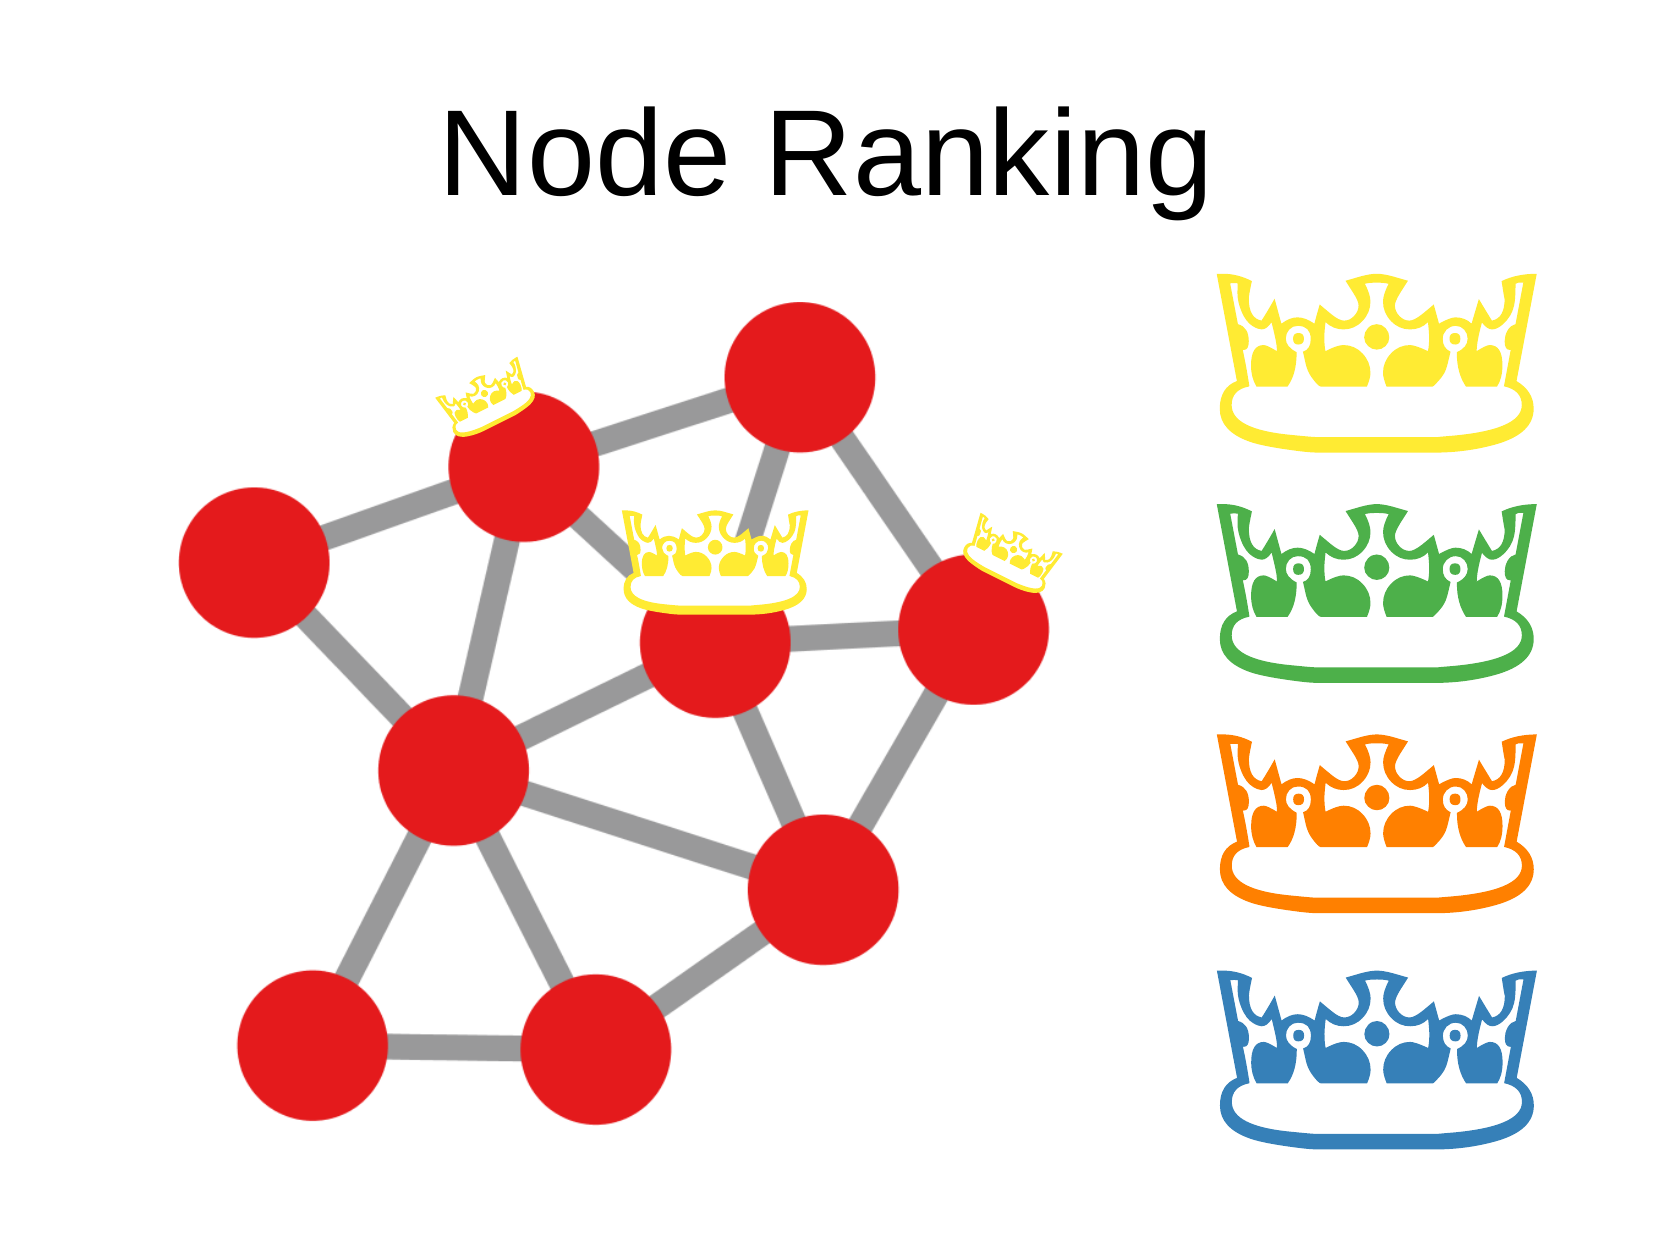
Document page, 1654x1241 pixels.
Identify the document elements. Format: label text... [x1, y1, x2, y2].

picture [1216, 273, 1538, 1151]
title Node Ranking [82, 49, 1571, 257]
picture [178, 302, 1063, 1126]
